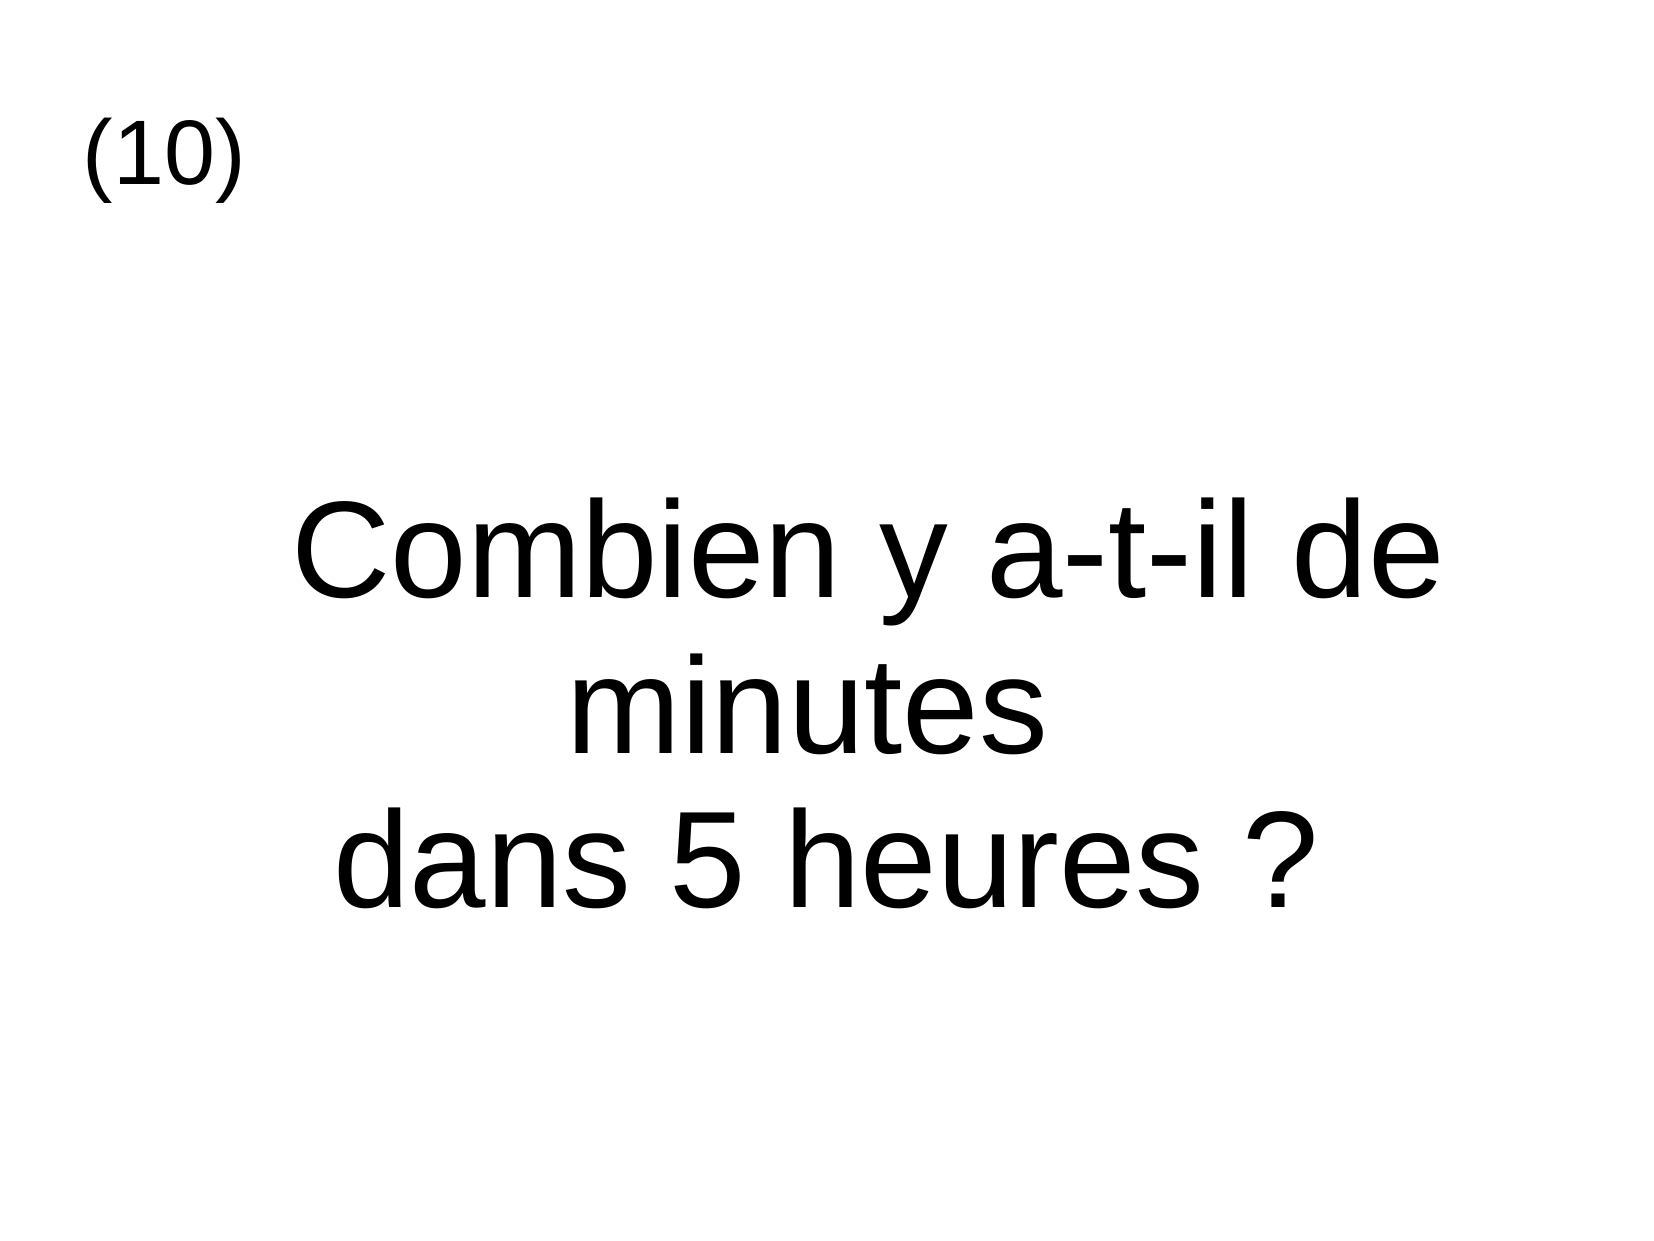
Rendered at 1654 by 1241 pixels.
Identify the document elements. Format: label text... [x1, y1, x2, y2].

subtitle Combien y a-t-il de minutes dans 5 heures ? [82, 297, 1571, 1102]
title (10) [82, 56, 1571, 250]
